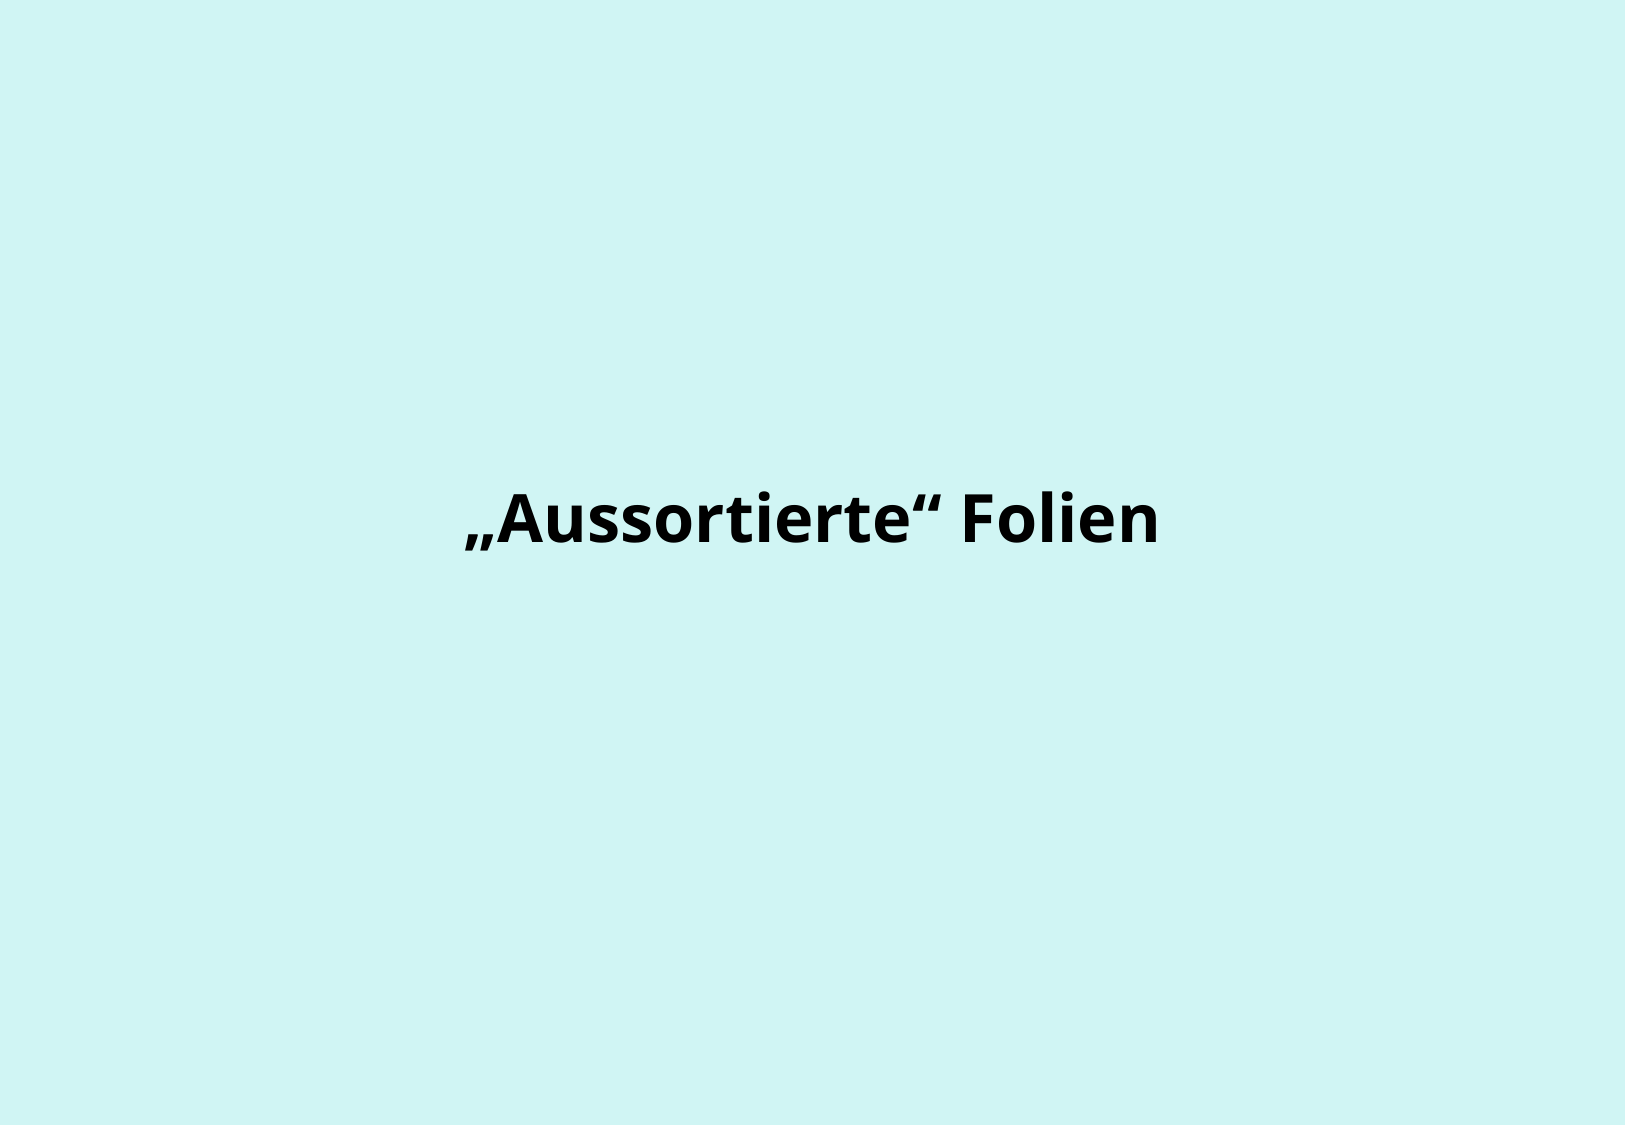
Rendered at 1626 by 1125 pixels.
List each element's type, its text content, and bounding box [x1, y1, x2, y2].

title „Aussortierte“ Folien [0, 467, 1625, 656]
